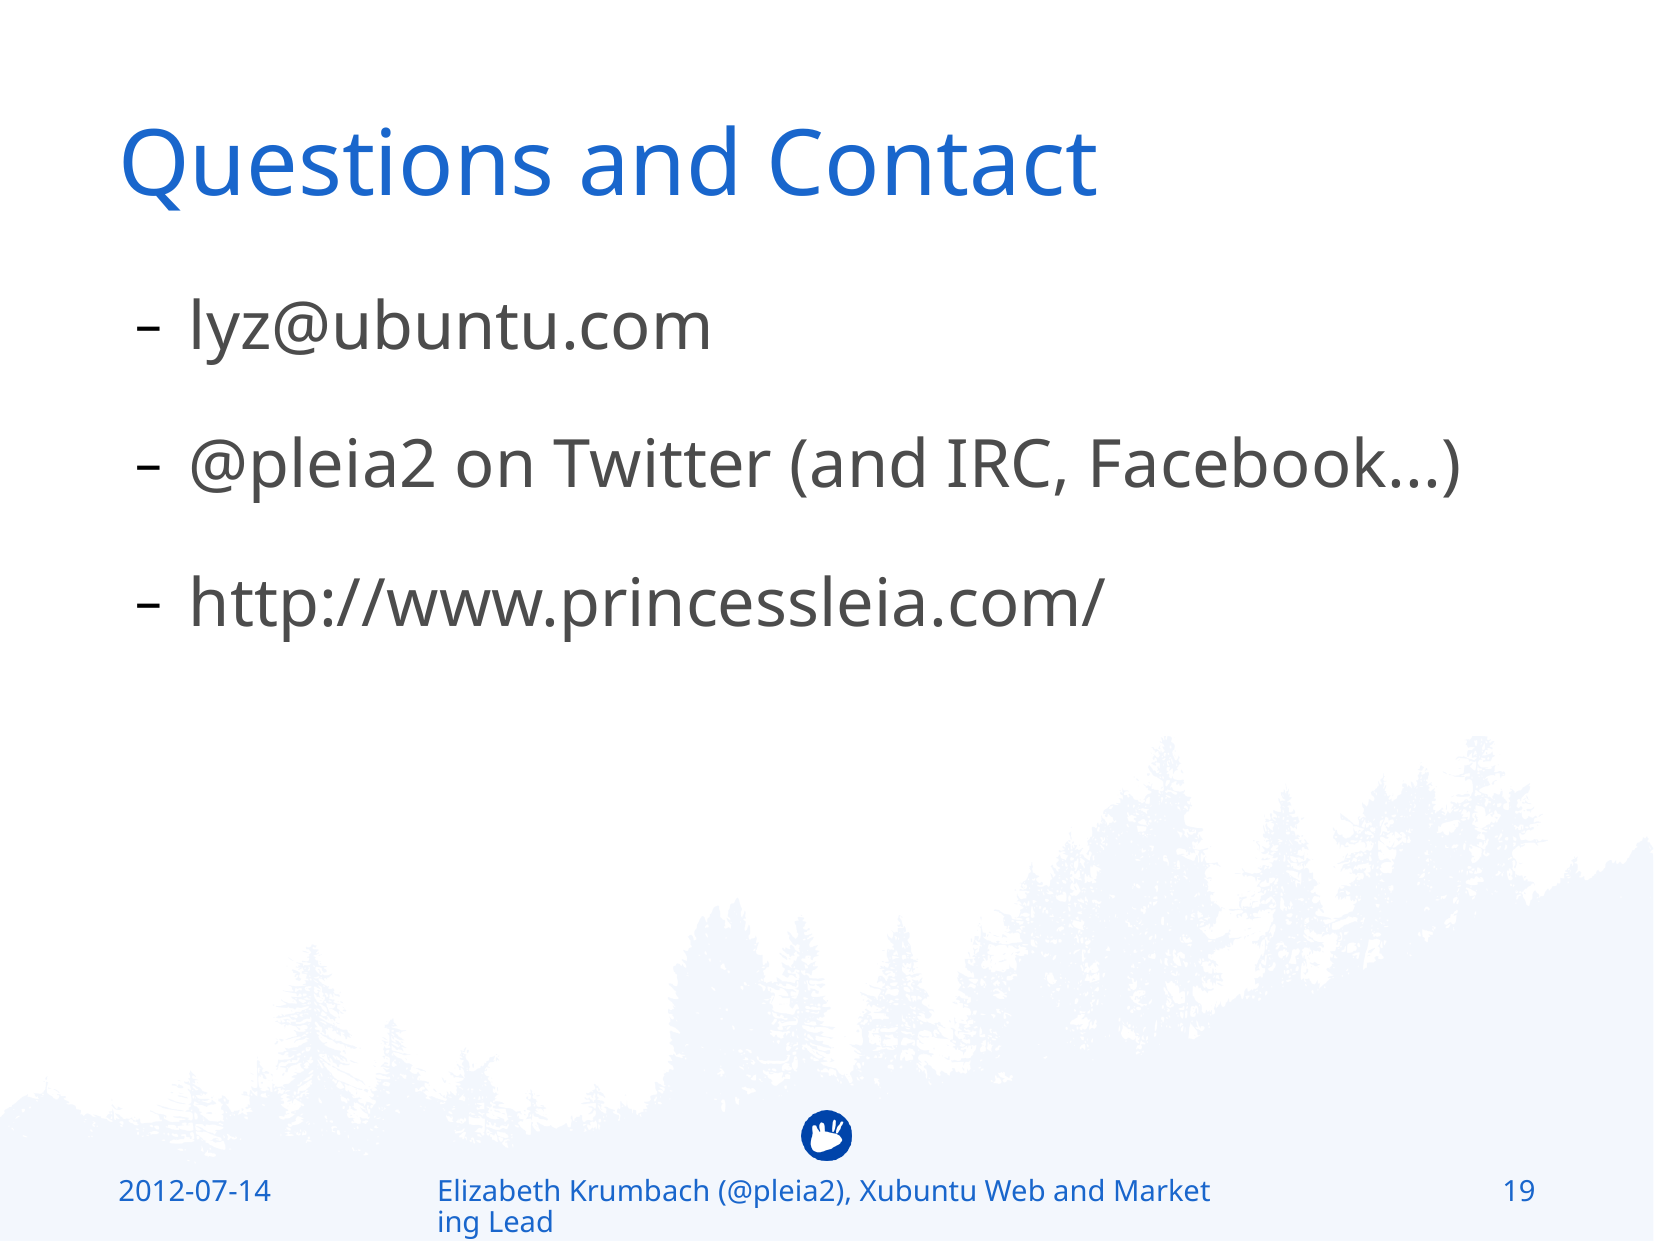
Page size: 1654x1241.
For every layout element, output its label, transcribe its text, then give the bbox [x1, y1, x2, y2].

list lyz@ubuntu.com @pleia2 on Twitter (and IRC, Facebook...) http://www.princessleia.com/ [118, 259, 1536, 980]
picture [0, 736, 1654, 1241]
title Questions and Contact [118, 88, 1536, 231]
